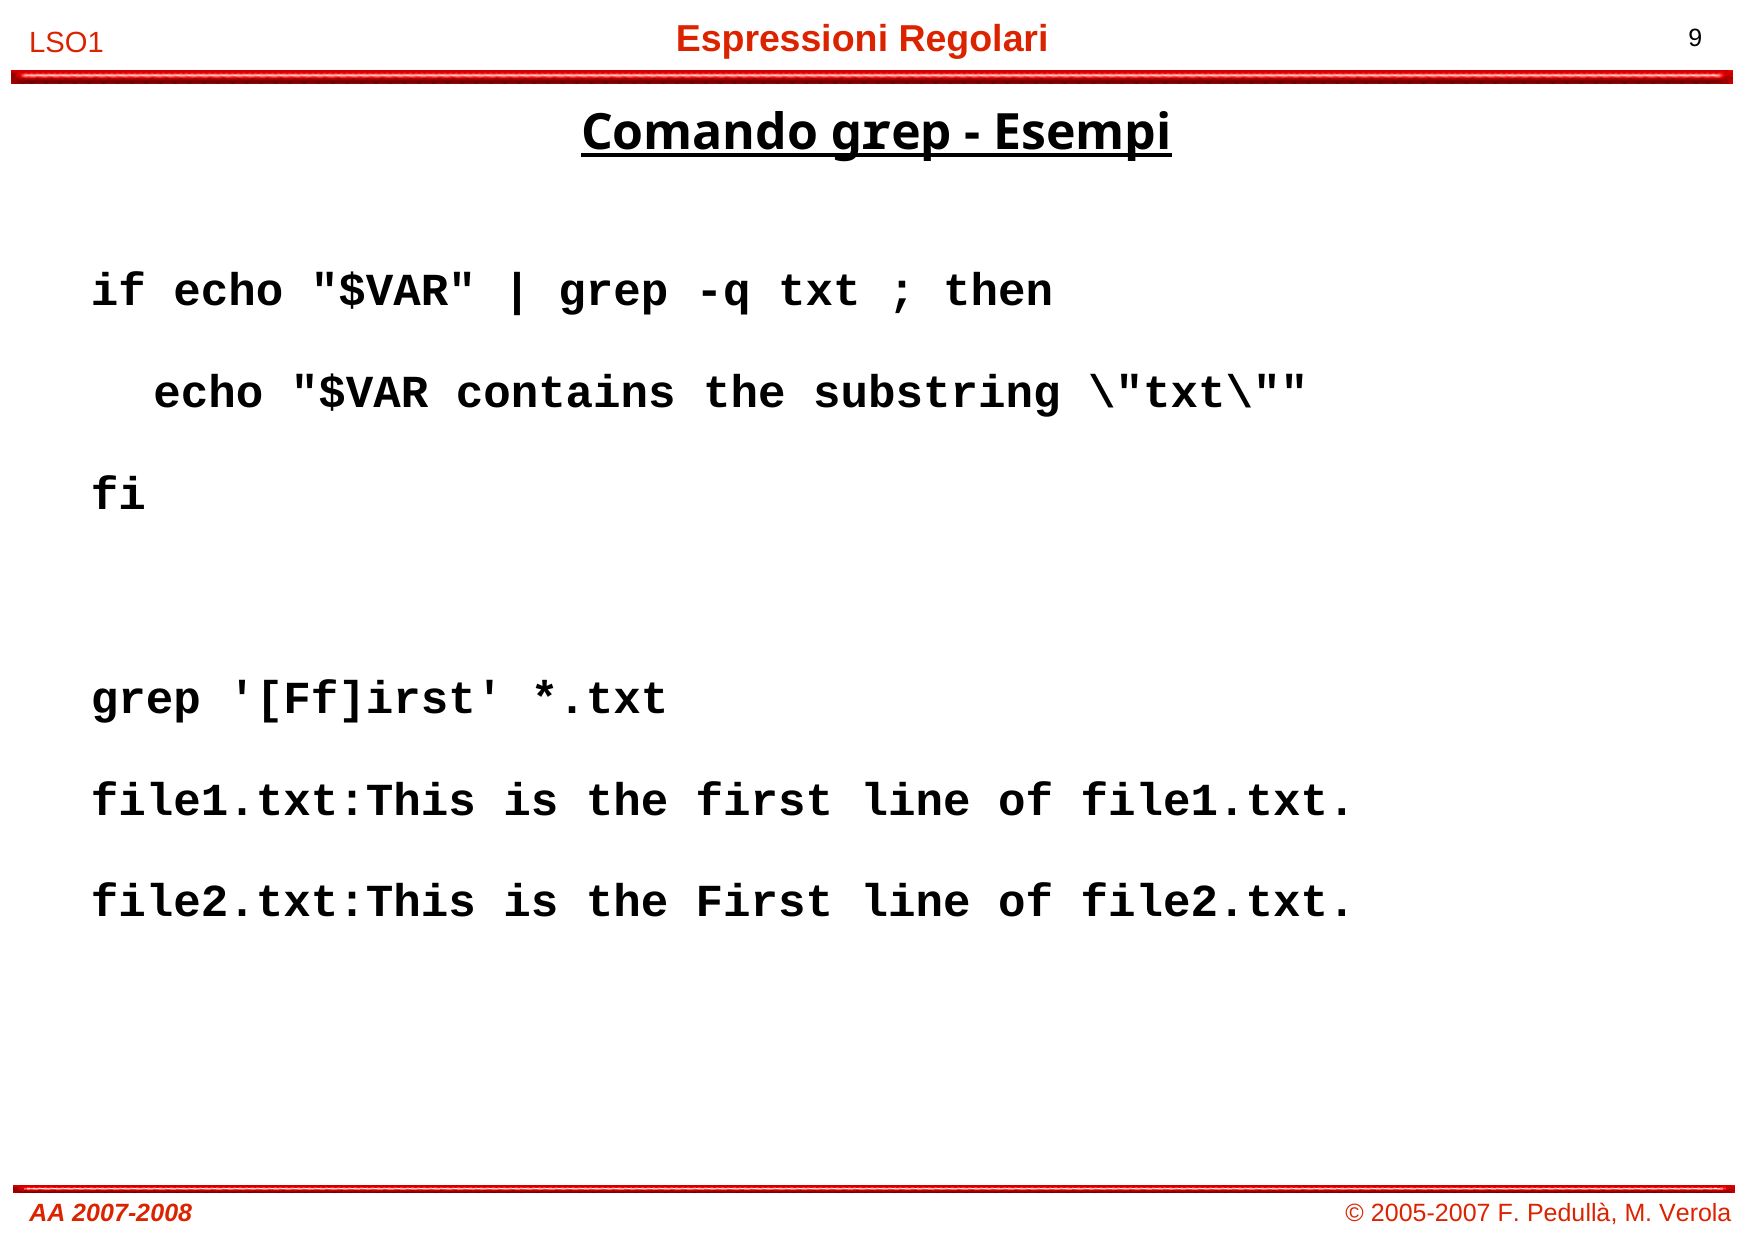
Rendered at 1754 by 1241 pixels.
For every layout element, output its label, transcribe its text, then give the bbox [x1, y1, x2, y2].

picture [11, 70, 1733, 84]
list if echo "$VAR" | grep -q txt ; then echo "$VAR contains the substring \"txt\"" fi grep '[Ff]irst' *.txt file1.txt:This is the first line of file1.txt. file2.txt:This is the First line of file2.txt. [76, 248, 1714, 1078]
title Comando grep - Esempi [525, 84, 1228, 180]
picture [13, 1185, 1735, 1193]
